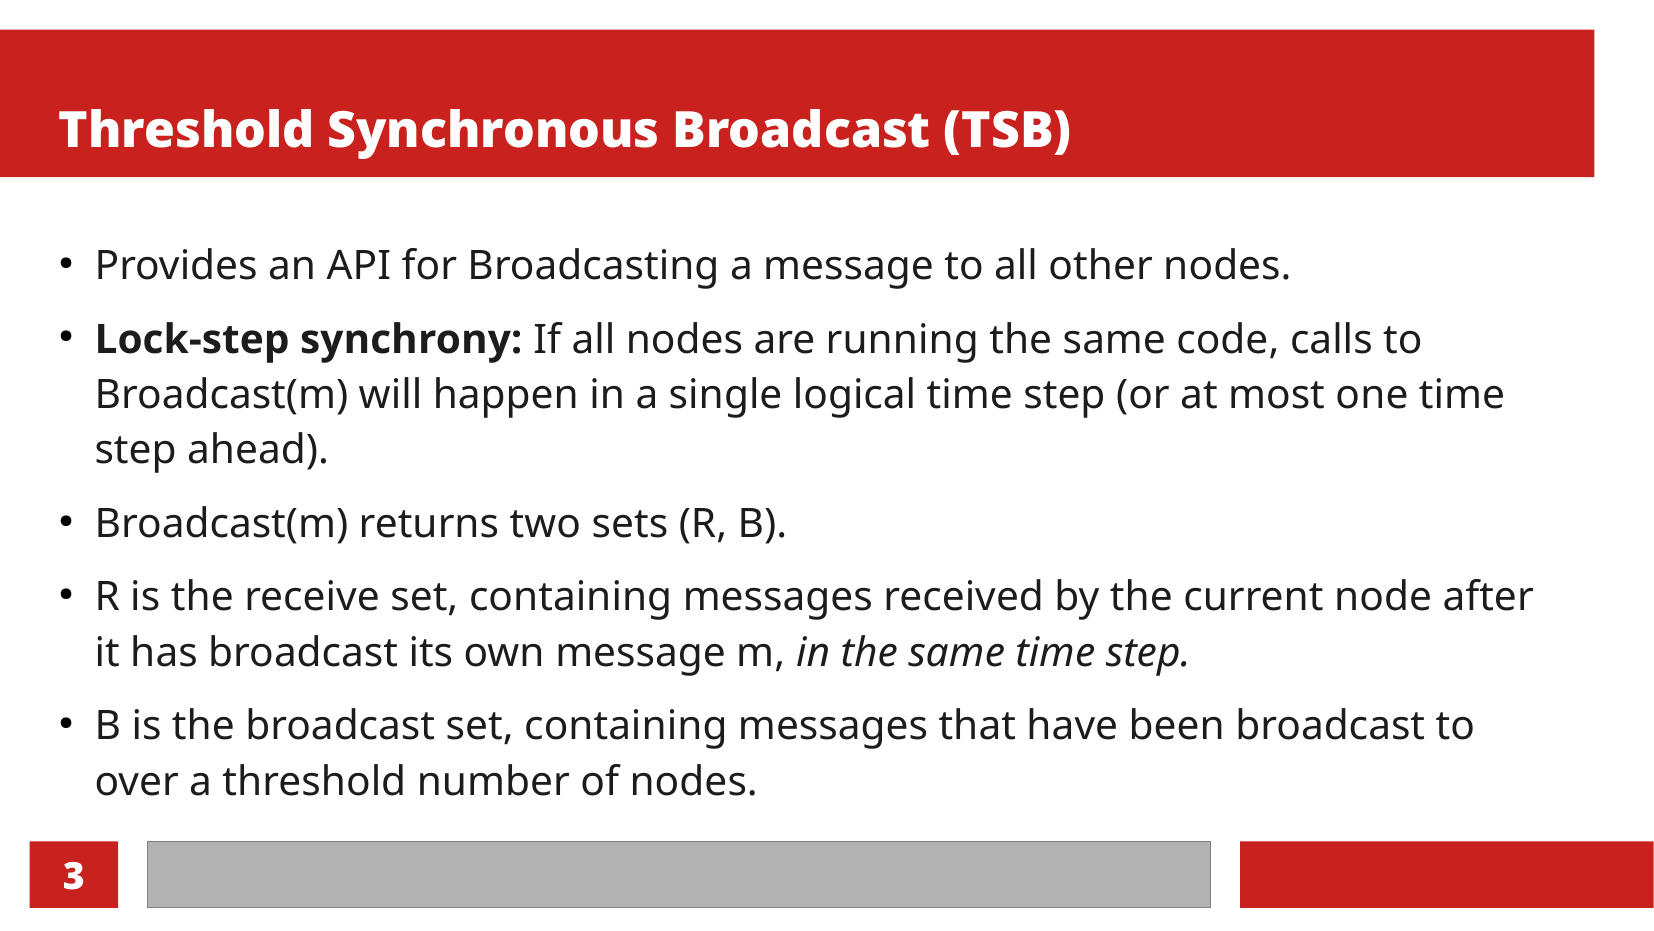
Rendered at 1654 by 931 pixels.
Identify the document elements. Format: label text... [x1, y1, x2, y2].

list Provides an API for Broadcasting a message to all other nodes. Lock-step synchrony: If all nodes are running the same code, calls to Broadcast(m) will happen in a single logical time step (or at most one time step ahead). Broadcast(m) returns two sets (R, B). R is the receive set, containing messages received by the current node after it has broadcast its own message m, in the same time step. B is the broadcast set, containing messages that have been broadcast to over a threshold number of nodes. [59, 236, 1565, 813]
title Threshold Synchronous Broadcast (TSB) [59, 44, 1595, 163]
